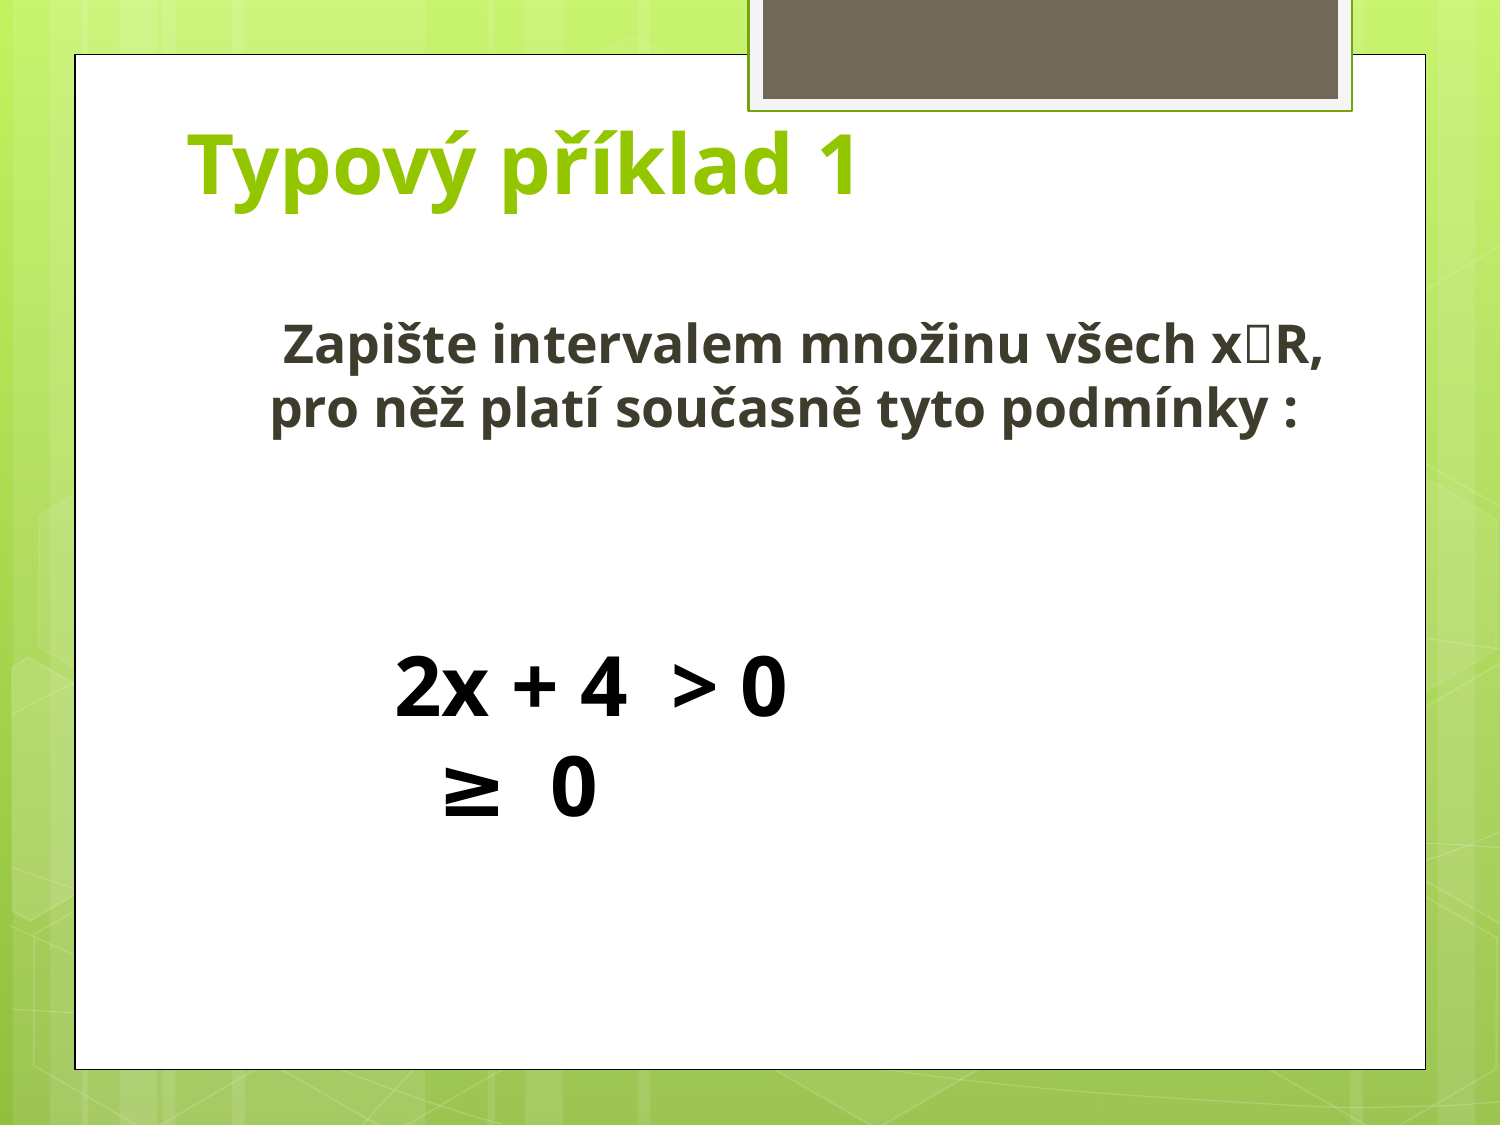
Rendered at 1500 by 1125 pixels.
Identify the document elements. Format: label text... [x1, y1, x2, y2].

list Zapište intervalem množinu všech xR, pro něž platí současně tyto podmínky : [64, 302, 1415, 497]
title Typový příklad 1 [171, 30, 1415, 219]
text_box 2x + 4 > 0 ≥ 0 [379, 625, 1129, 840]
